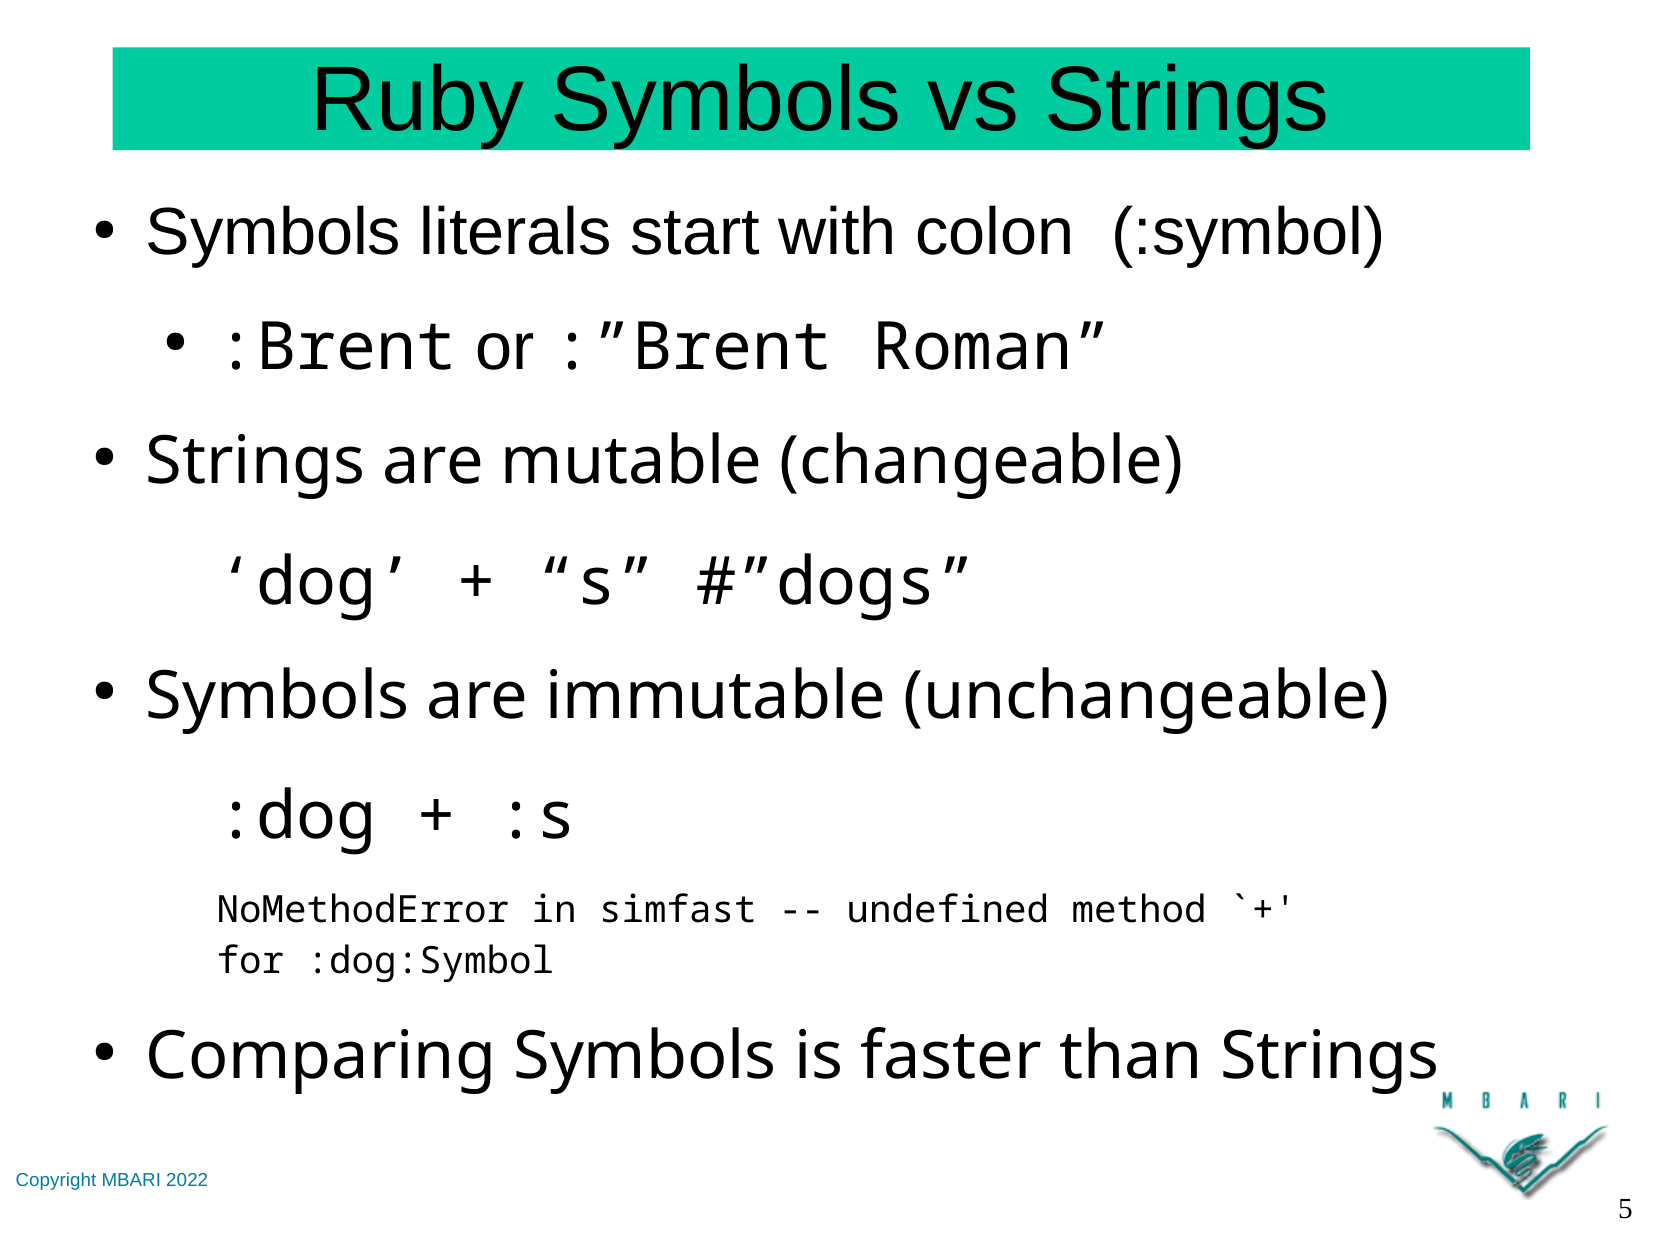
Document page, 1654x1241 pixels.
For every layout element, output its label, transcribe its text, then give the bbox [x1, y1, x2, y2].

list Symbols literals start with colon (:symbol) :Brent or :”Brent Roman” Strings are mutable (changeable) ‘dog’ + “s” #”dogs” Symbols are immutable (unchangeable) :dog + :s NoMethodError in simfast -- undefined method `+' for :dog:Symbol Comparing Symbols is faster than Strings [75, 194, 1651, 1163]
picture [1426, 1163, 1613, 1200]
title Ruby Symbols vs Strings [112, 47, 1530, 151]
